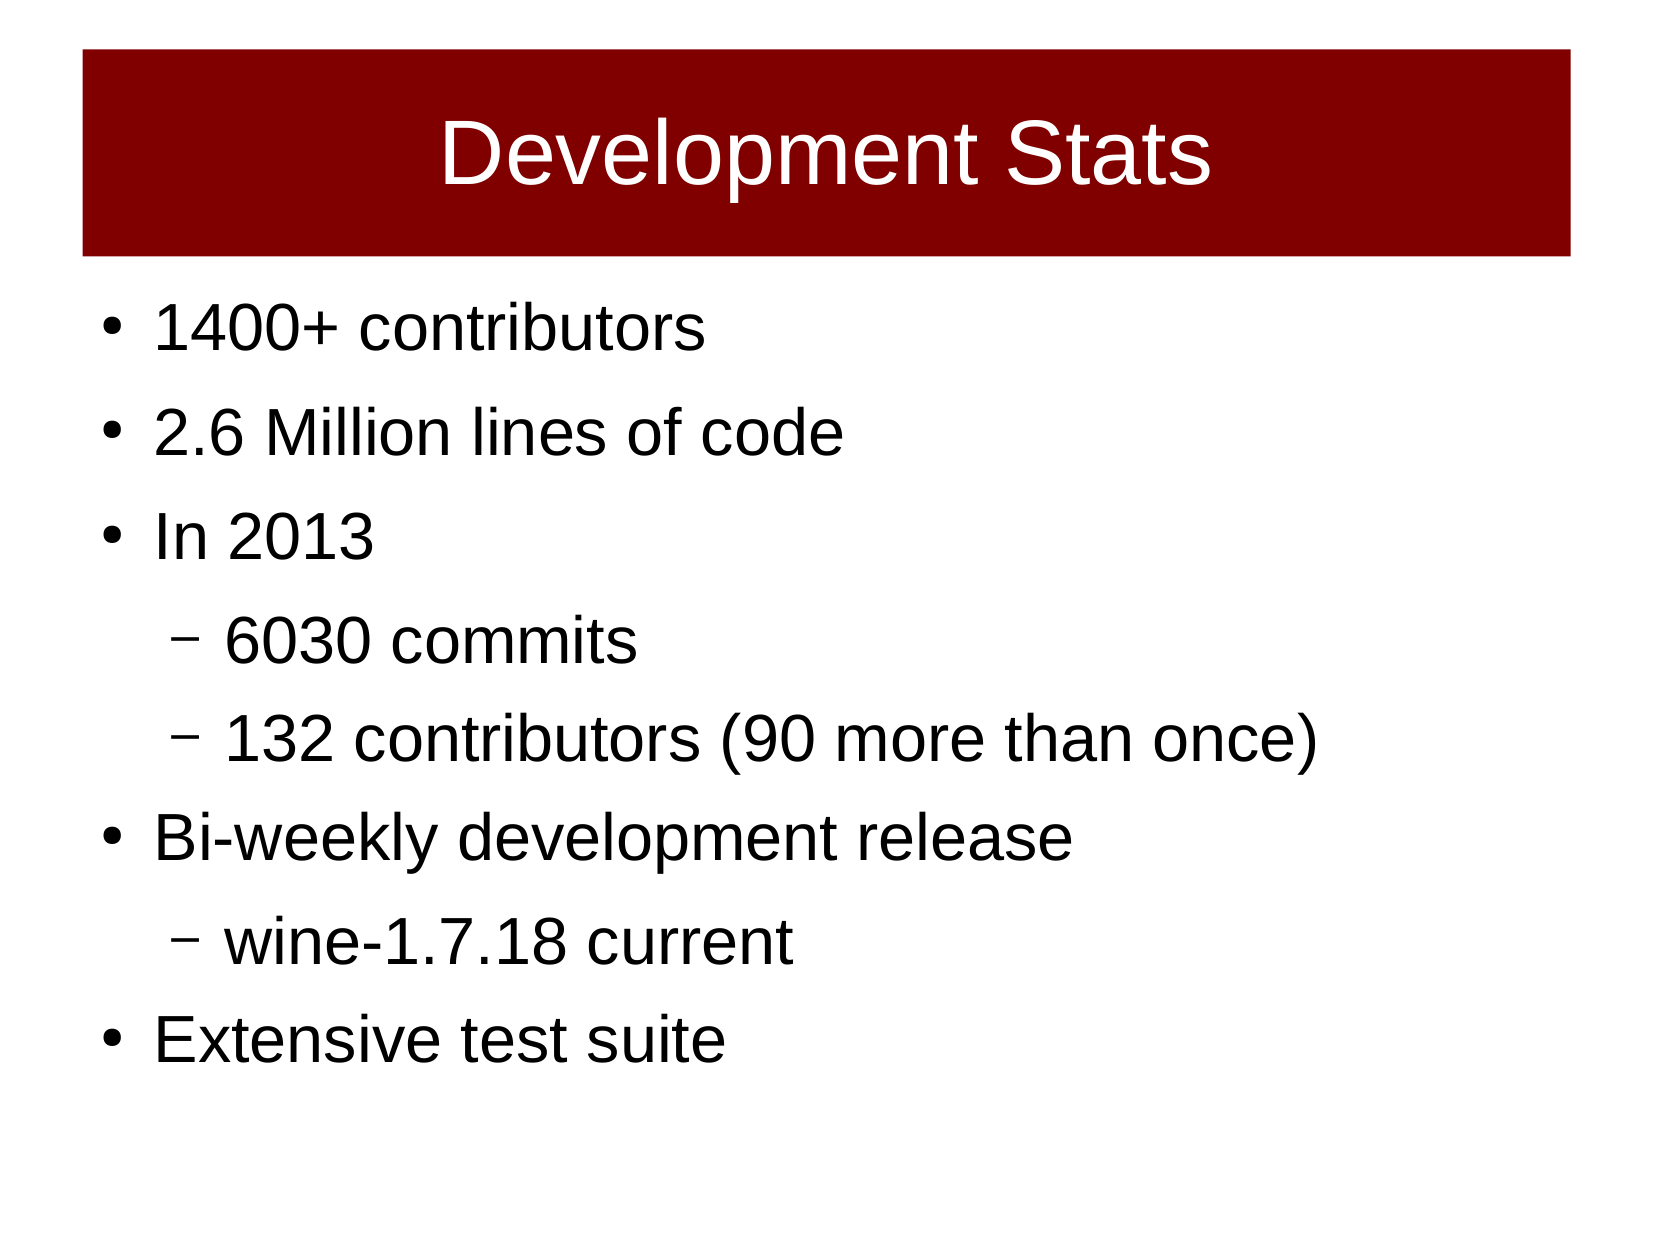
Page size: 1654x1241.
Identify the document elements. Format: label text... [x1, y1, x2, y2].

list 1400+ contributors 2.6 Million lines of code In 2013 6030 commits 132 contributors (90 more than once) Bi-weekly development release wine-1.7.18 current Extensive test suite [82, 290, 1571, 1094]
title Development Stats [82, 49, 1571, 257]
